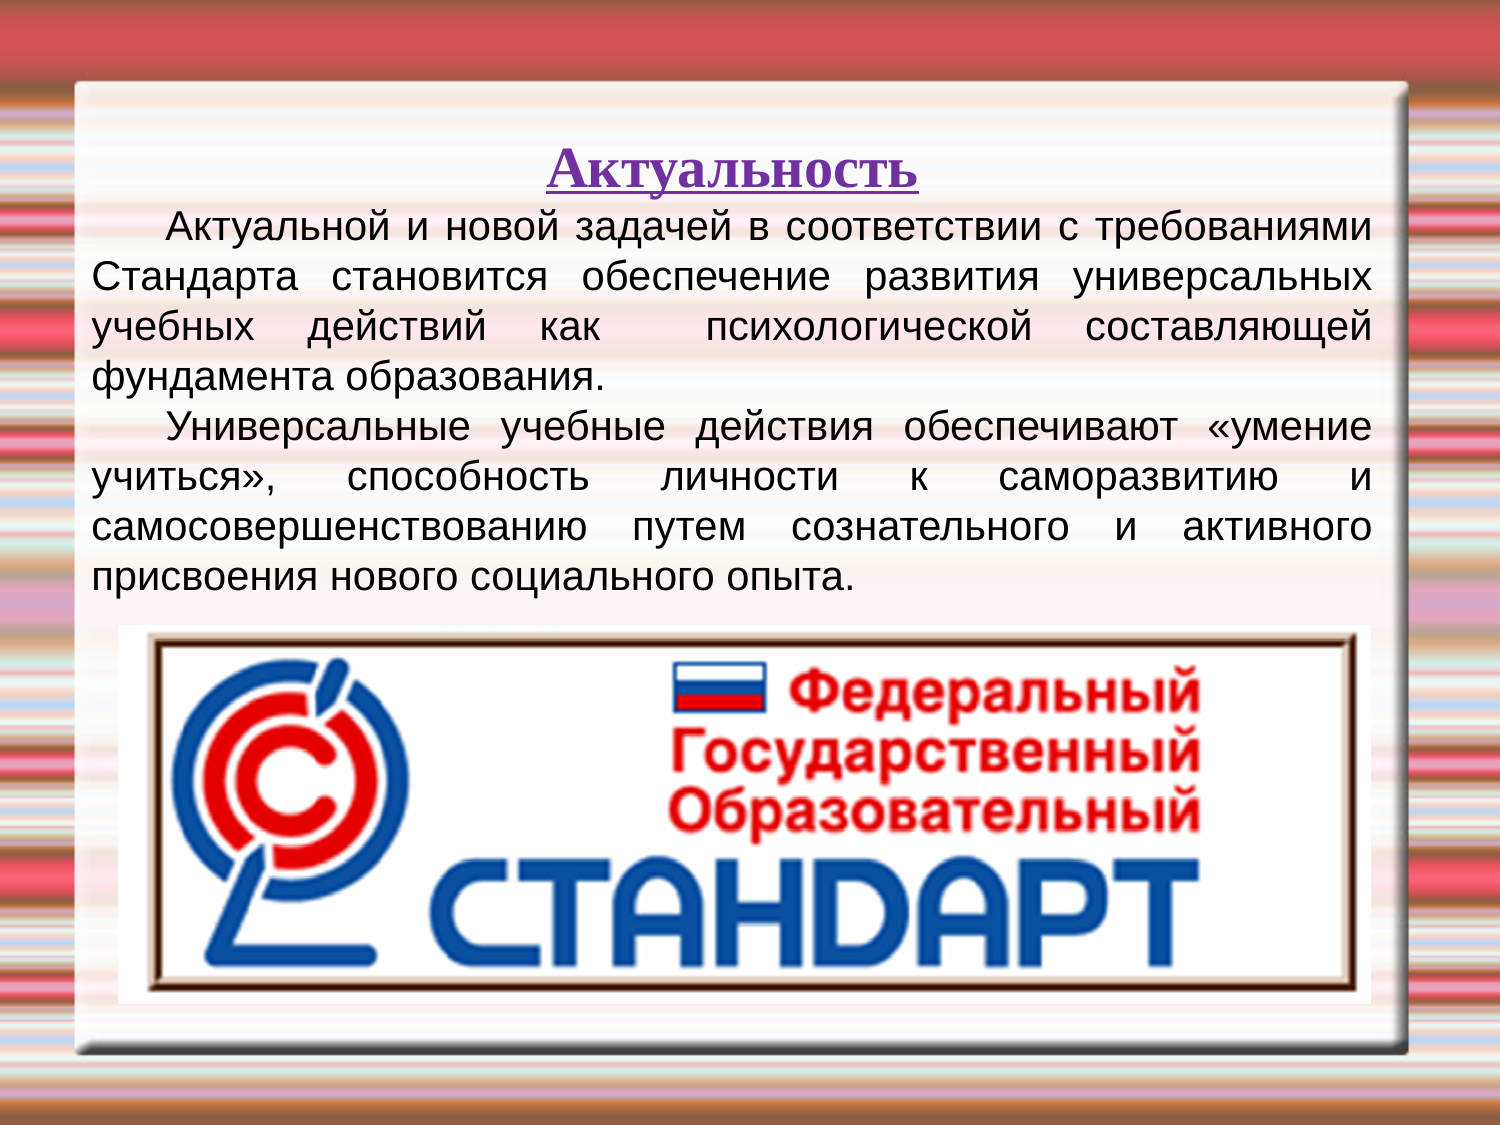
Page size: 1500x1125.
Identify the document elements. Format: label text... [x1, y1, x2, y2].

text_box Актуальность Актуальной и новой задачей в соответствии с требованиями Стандарта становится обеспечение развития универсальных учебных действий как психологической составляющей фундамента образования. Универсальные учебные действия обеспечивают «умение учиться», способность личности к саморазвитию и самосовершенствованию путем сознательного и активного присвоения нового социального опыта. [76, 0, 1388, 607]
picture [0, 0, 1500, 1125]
